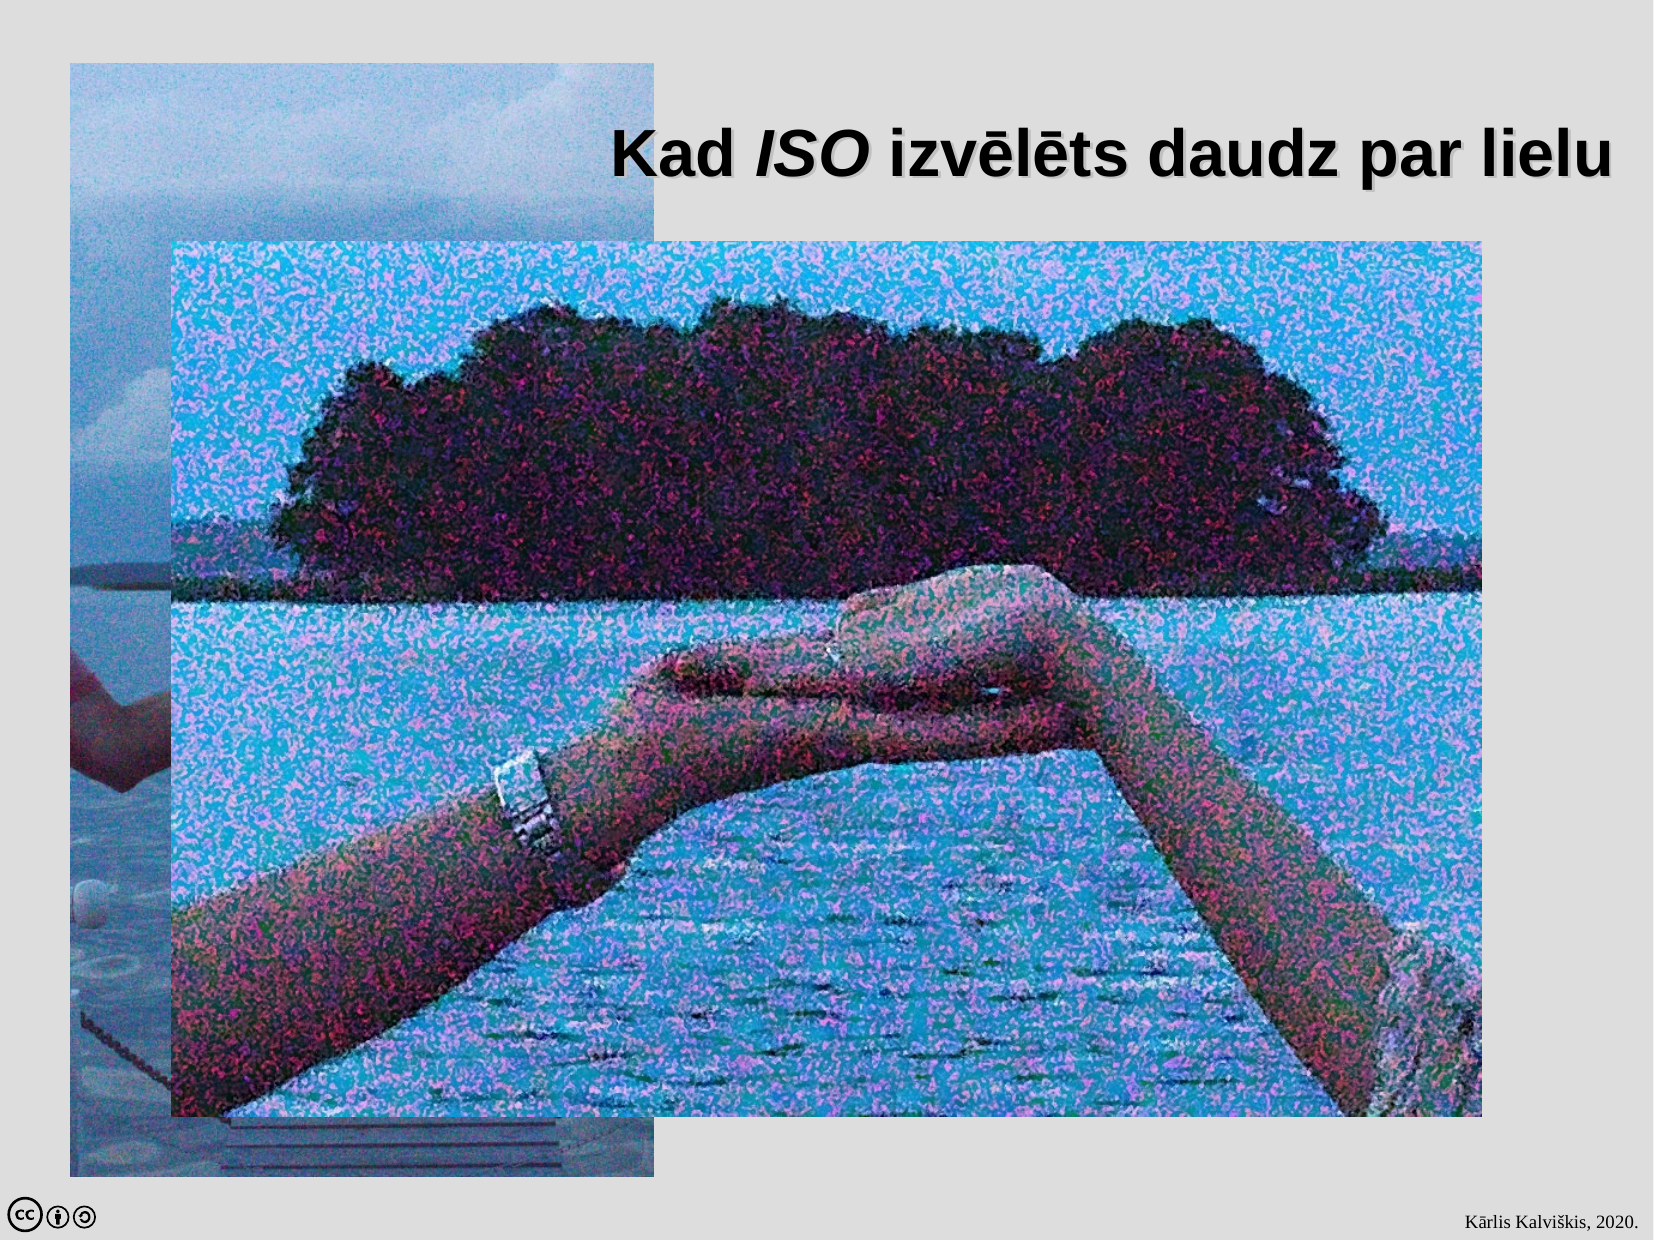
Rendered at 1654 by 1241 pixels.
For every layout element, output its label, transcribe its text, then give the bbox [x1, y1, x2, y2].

title Kad ISO izvēlēts daudz par lielu [42, 49, 1615, 257]
picture [70, 241, 1482, 1177]
